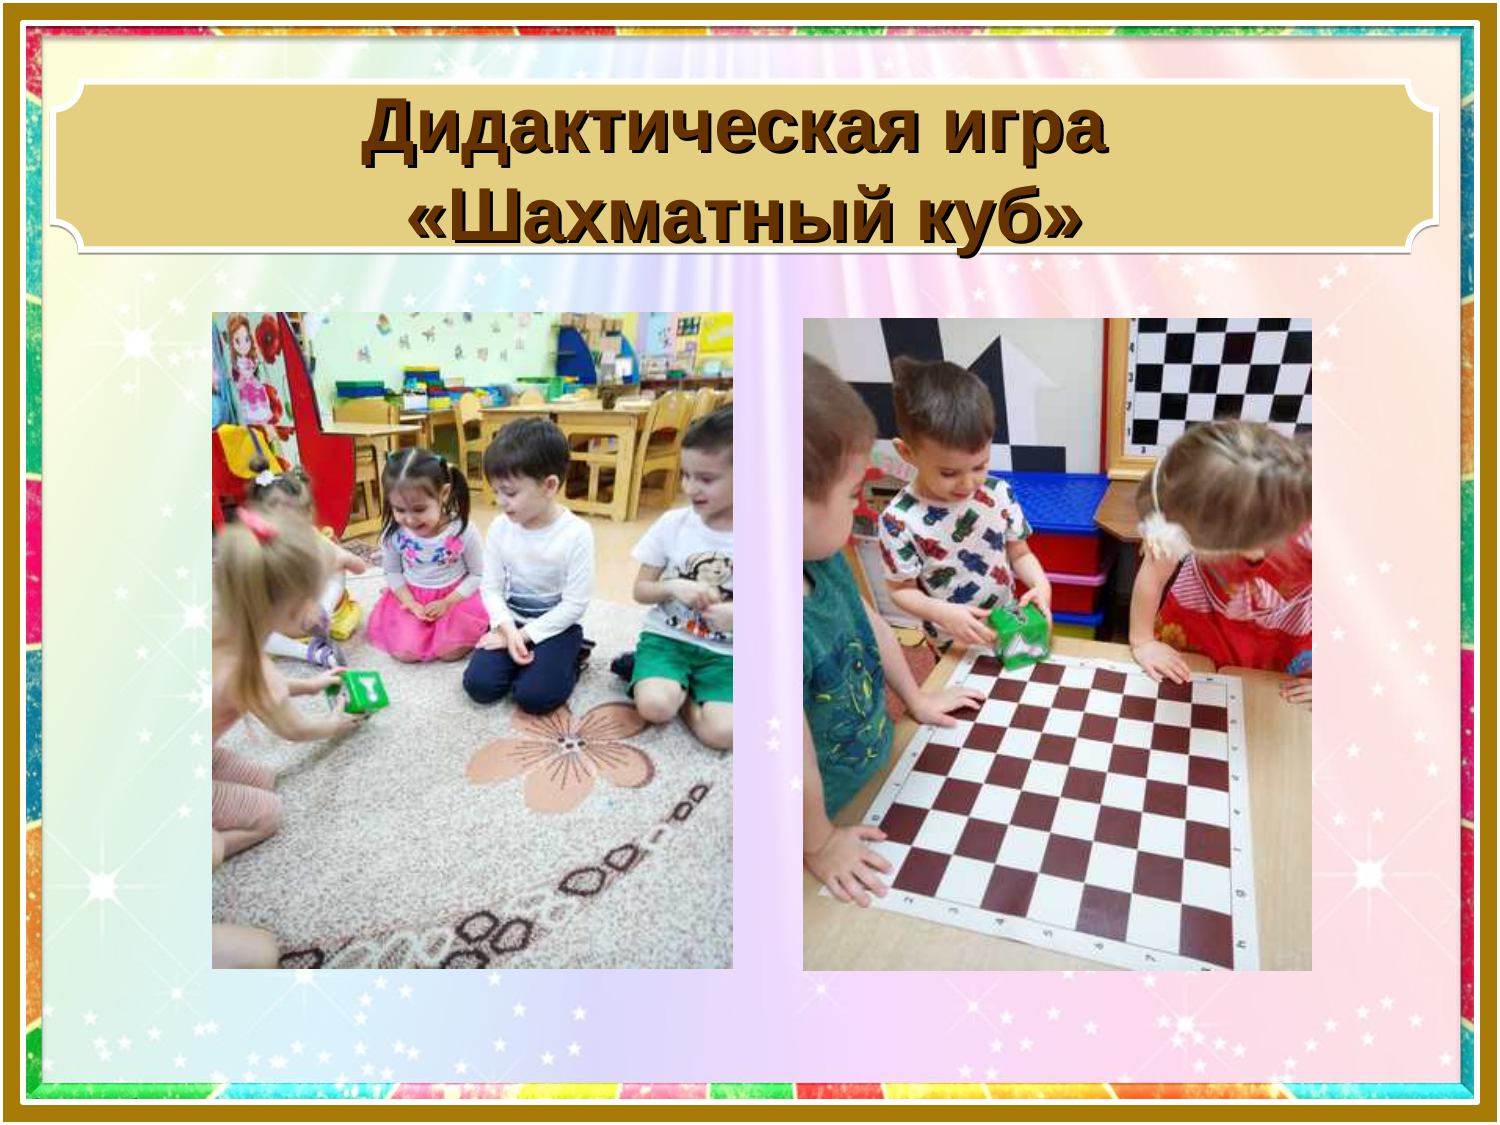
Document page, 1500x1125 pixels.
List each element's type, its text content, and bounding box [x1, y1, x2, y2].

text_box [0, 0, 1500, 1125]
picture [23, 23, 1477, 1102]
text_box Дидактическая игра «Шахматный куб» [53, 81, 1436, 250]
